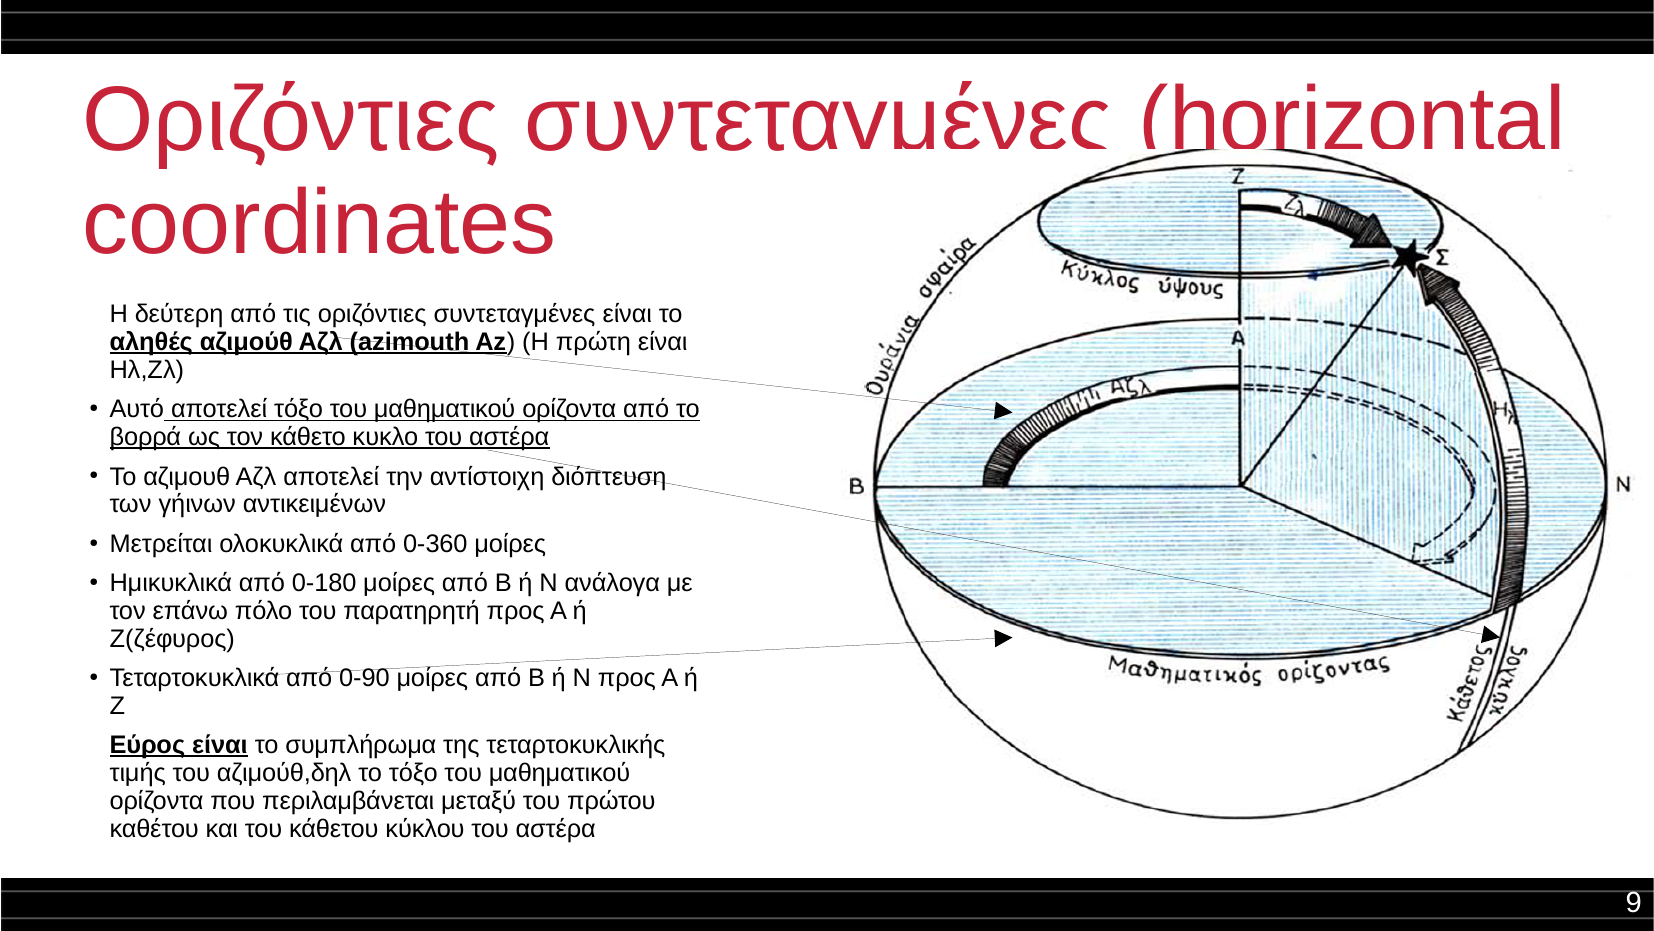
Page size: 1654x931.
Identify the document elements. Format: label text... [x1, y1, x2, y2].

picture [825, 149, 1651, 826]
title Οριζόντιες συντεταγμένες (horizontal coordinates [82, 67, 1571, 273]
list Η δεύτερη από τις οριζόντιες συντεταγμένες είναι το αληθές αζιμούθ Αζλ (azimouth Az) (H πρώτη είναι Ηλ,Ζλ) Αυτό αποτελεί τόξο του μαθηματικού ορίζοντα από το βορρά ως τον κάθετο κυκλο του αστέρα Το αζιμουθ Αζλ αποτελεί την αντίστοιχη διόπτευση των γήινων αντικειμένων Μετρείται ολοκυκλικά από 0-360 μοίρες Ημικυκλικά από 0-180 μοίρες από Β ή Ν ανάλογα με τον επάνω πόλο του παρατηρητή προς Α ή Ζ(ζέφυρος) Τεταρτοκυκλικά από 0-90 μοίρες από Β ή Ν προς Α ή Ζ Εύρος είναι το συμπλήρωμα της τεταρτοκυκλικής τιμής του αζιμούθ,δηλ το τόξο του μαθηματικού ορίζοντα που περιλαμβάνεται μεταξύ του πρώτου καθέτου και του κάθετου κύκλου του αστέρα [82, 300, 713, 854]
picture [1, 878, 1654, 931]
picture [1, 0, 1654, 54]
